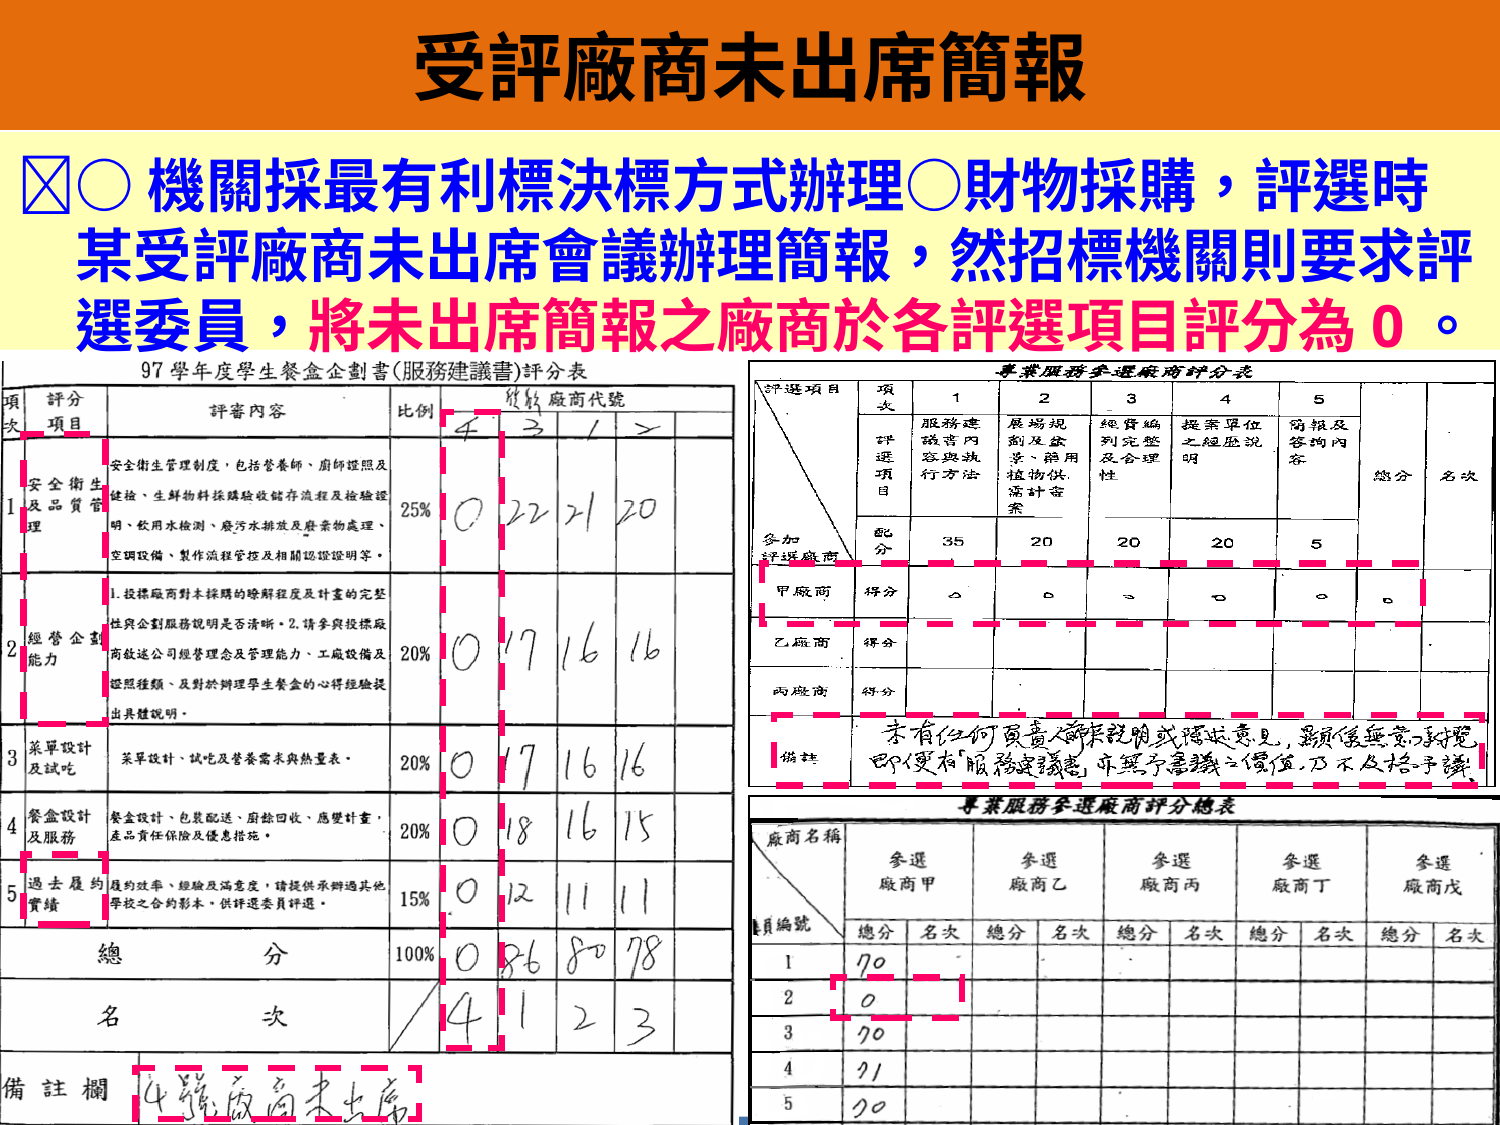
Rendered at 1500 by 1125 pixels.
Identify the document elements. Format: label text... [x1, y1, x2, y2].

picture [750, 796, 1500, 1125]
text_box ○機關採最有利標決標方式辦理○財物採購，評選時某受評廠商未出席會議辦理簡報，然招標機關則要求評選委員，將未出席簡報之廠商於各評選項目評分為0。 [0, 132, 1500, 350]
picture [0, 361, 739, 1125]
picture [750, 361, 1495, 786]
text_box [739, 1116, 748, 1125]
text_box 受評廠商未出席簡報 [0, 0, 1500, 130]
